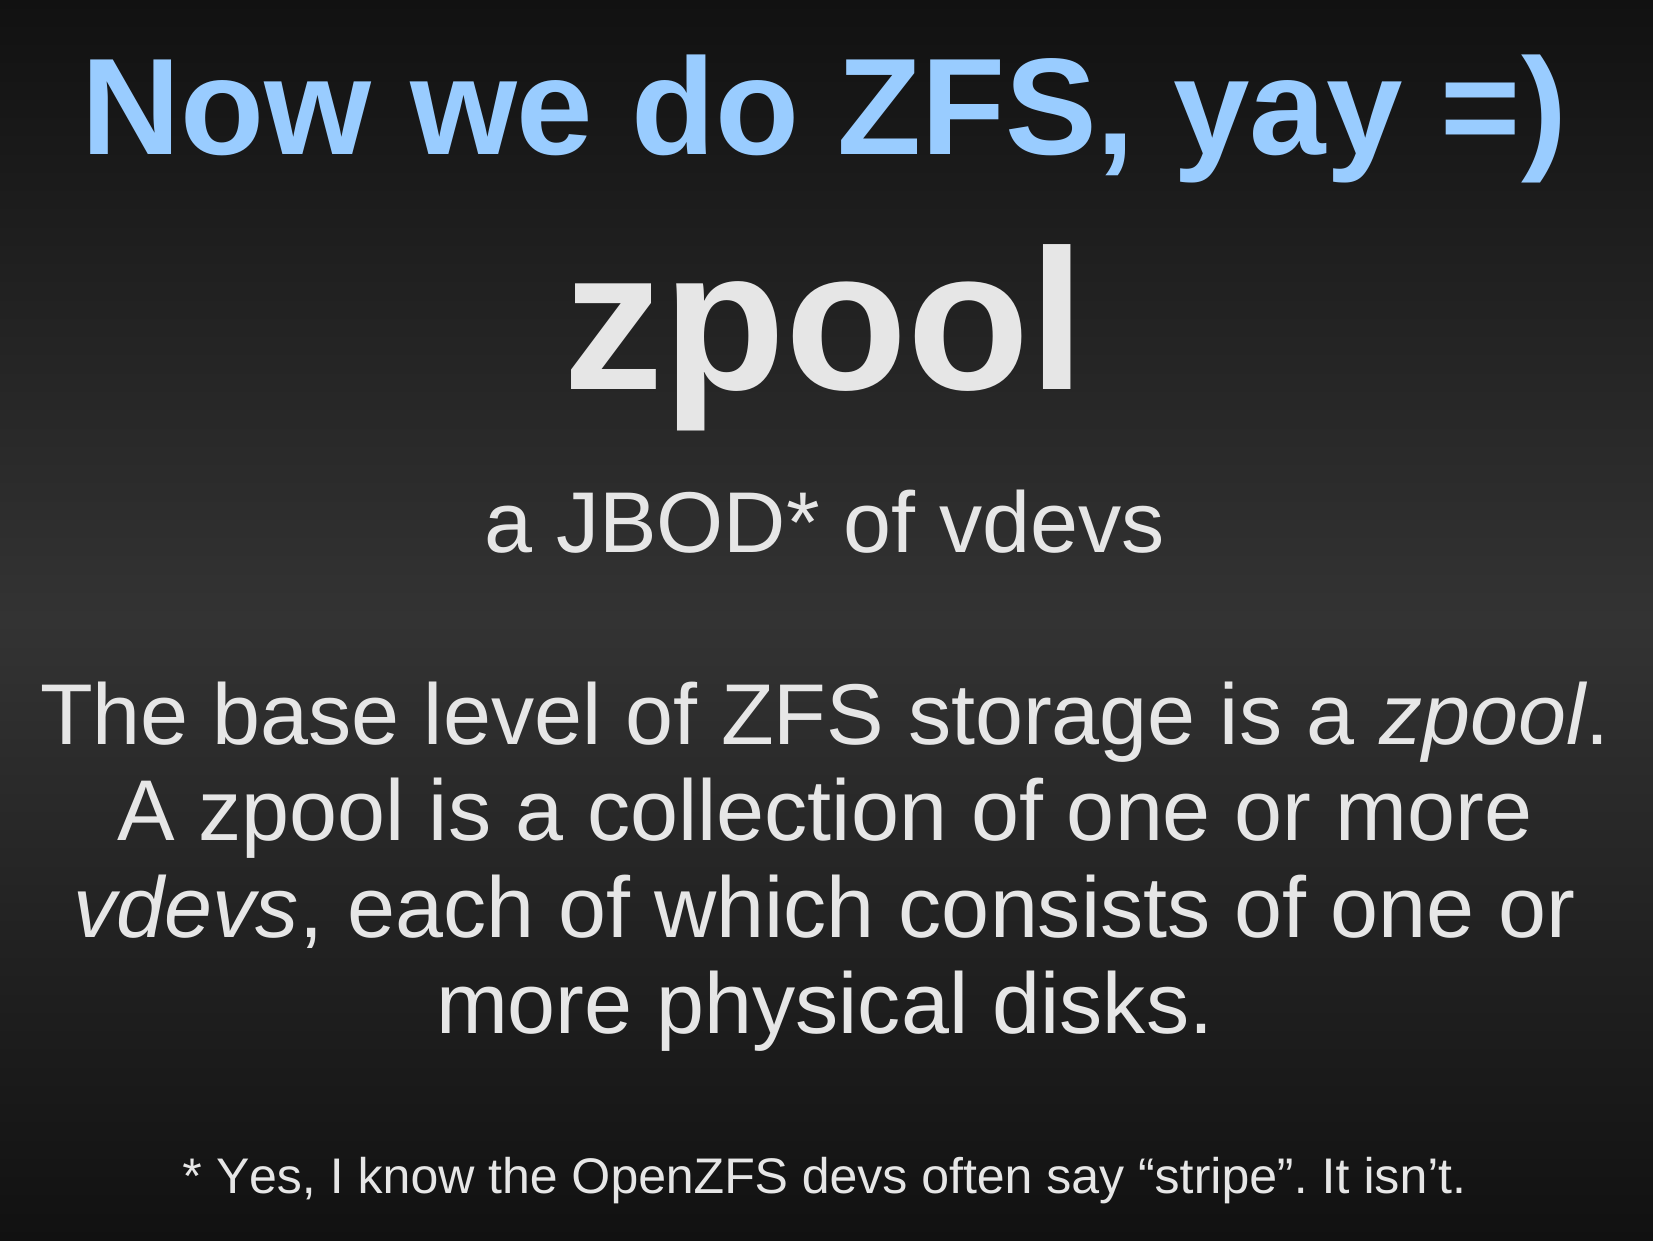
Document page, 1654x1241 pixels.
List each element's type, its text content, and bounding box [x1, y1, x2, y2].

title Now we do ZFS, yay =) [0, 2, 1651, 208]
title zpool a JBOD* of vdevs The base level of ZFS storage is a zpool. A zpool is a collection of one or more vdevs, each of which consists of one or more physical disks. * Yes, I know the OpenZFS devs often say “stripe”. It isn’t. [0, 208, 1651, 1241]
